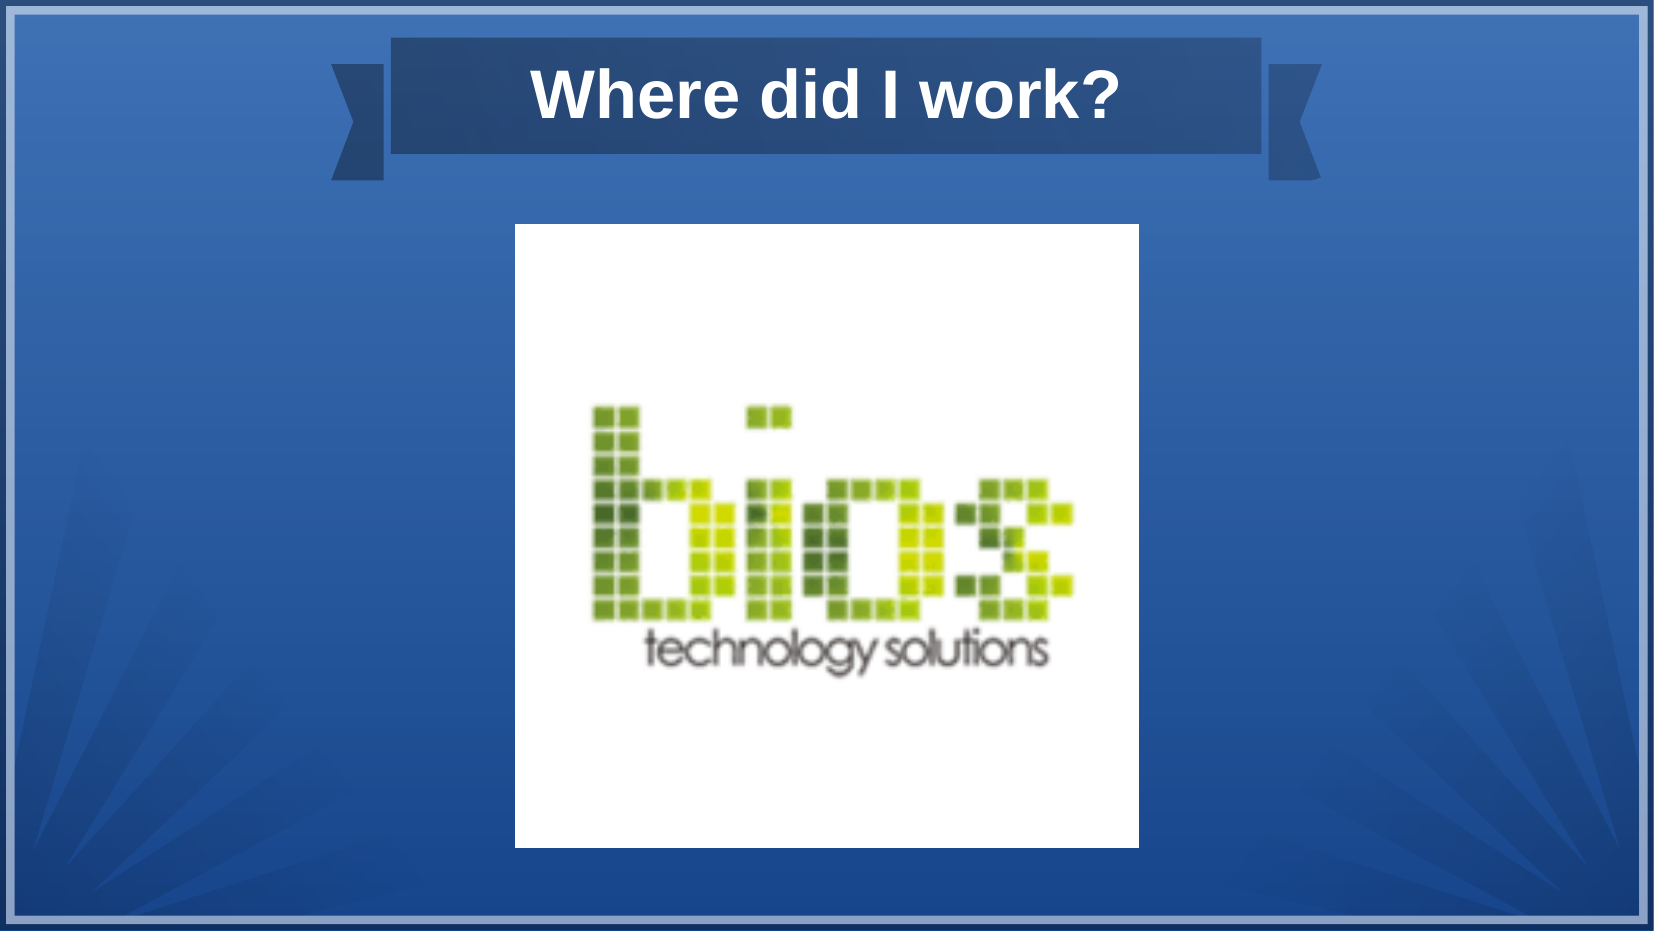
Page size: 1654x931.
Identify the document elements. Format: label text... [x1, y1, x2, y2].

title Where did I work? [389, 35, 1264, 154]
picture [515, 224, 1139, 848]
